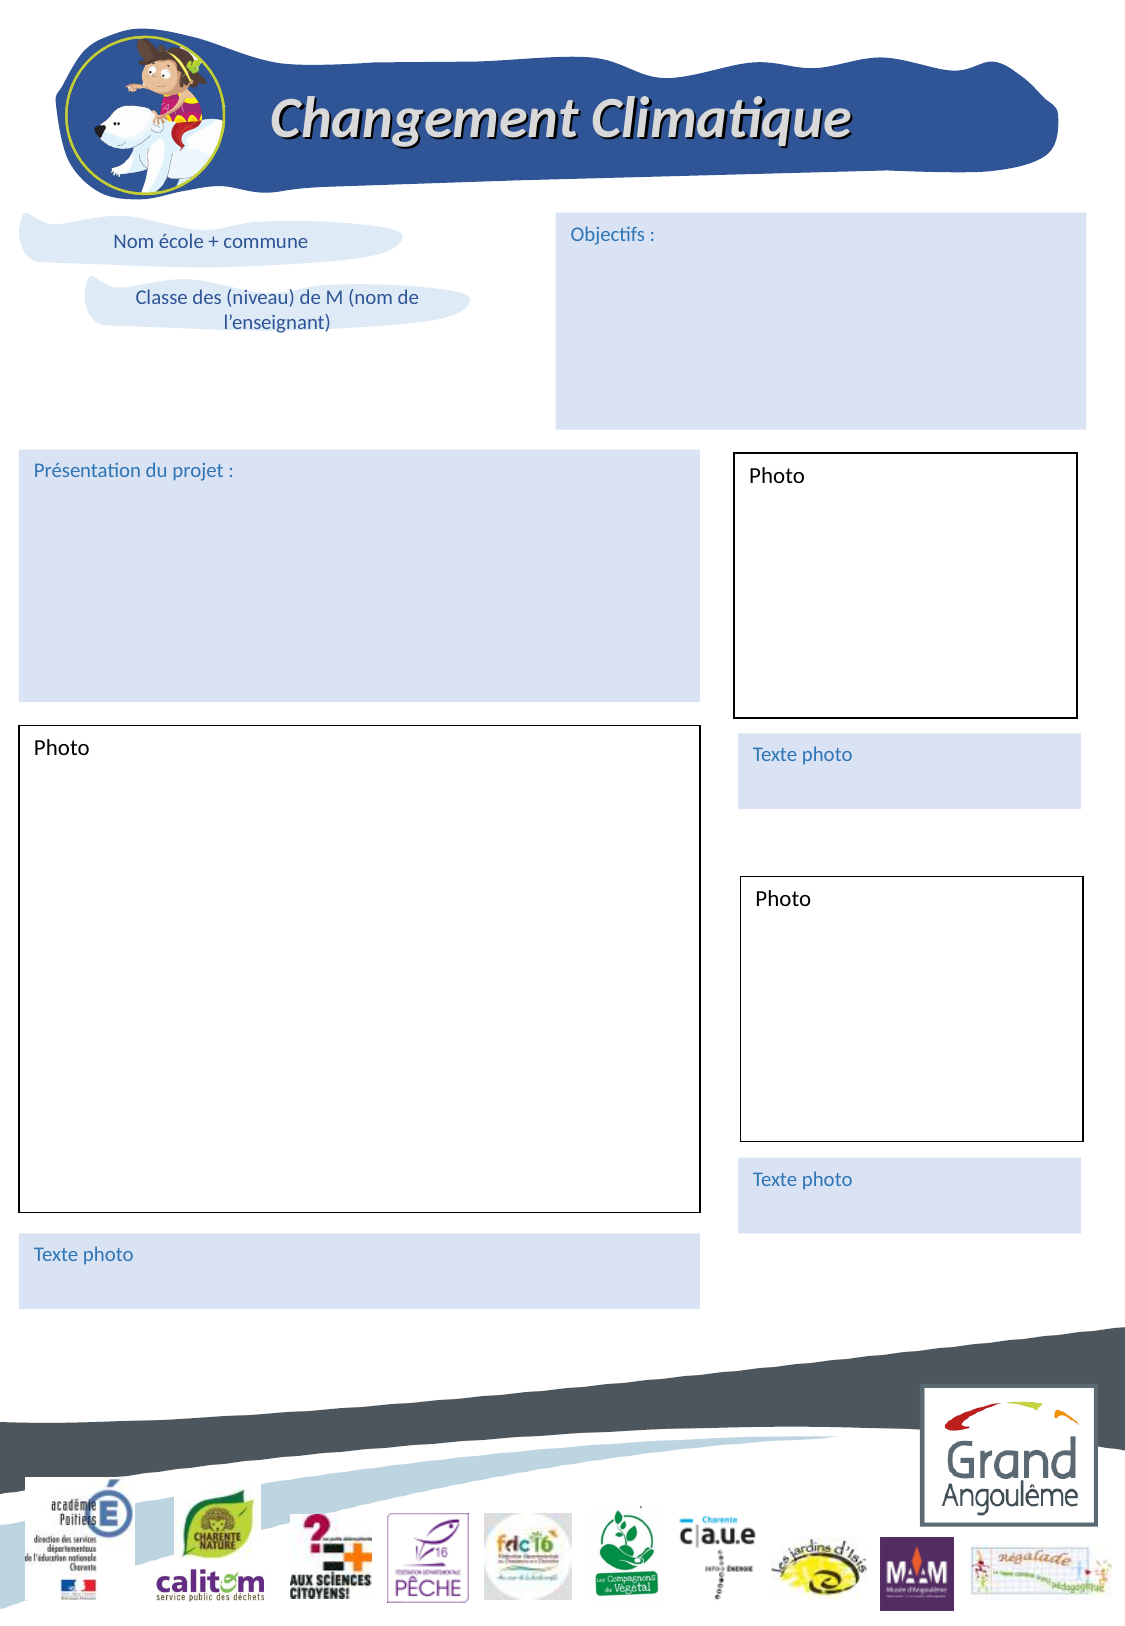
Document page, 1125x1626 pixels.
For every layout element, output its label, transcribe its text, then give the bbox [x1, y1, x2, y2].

text_box Changement Climatique [236, 51, 1059, 193]
text_box Nom école + commune [18, 212, 403, 268]
text_box Texte photo [18, 1233, 700, 1310]
text_box Texte photo [738, 733, 1081, 810]
picture [0, 1312, 1125, 1625]
text_box Photo [18, 725, 700, 1213]
text_box Objectifs : [555, 212, 1087, 430]
text_box Présentation du projet : [18, 449, 700, 702]
text_box Photo [740, 876, 1084, 1142]
text_box Photo [734, 453, 1077, 719]
picture [52, 25, 236, 208]
text_box Texte photo [738, 1157, 1081, 1234]
text_box Classe des (niveau) de M (nom de l’enseignant) [84, 276, 471, 331]
